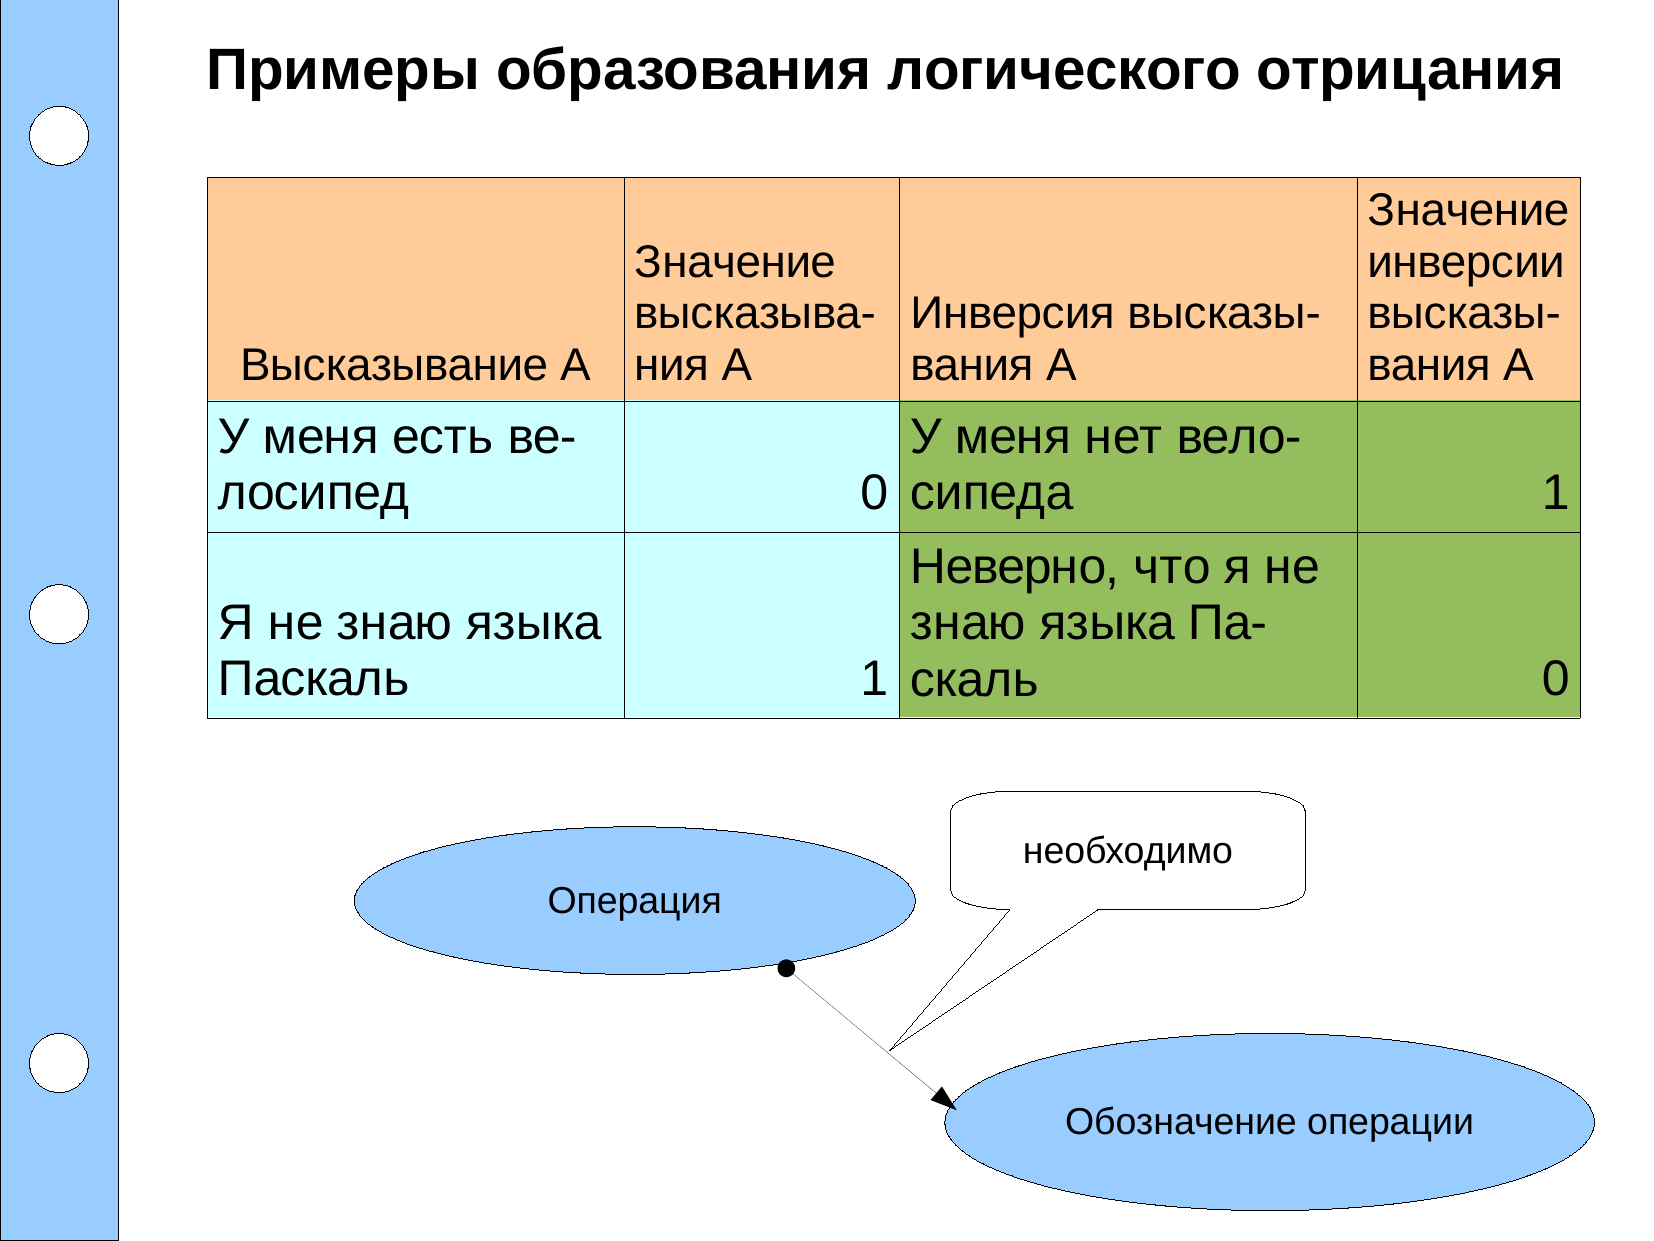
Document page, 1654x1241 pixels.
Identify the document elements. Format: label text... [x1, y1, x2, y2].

text_box Операция [354, 826, 916, 975]
text_box Примеры образования логического отрицания [118, 29, 1654, 111]
text_box необходимо [889, 791, 1306, 1051]
chart [206, 177, 1654, 1119]
text_box Обозначение операции [944, 1033, 1595, 1211]
text_box [0, 0, 119, 1241]
